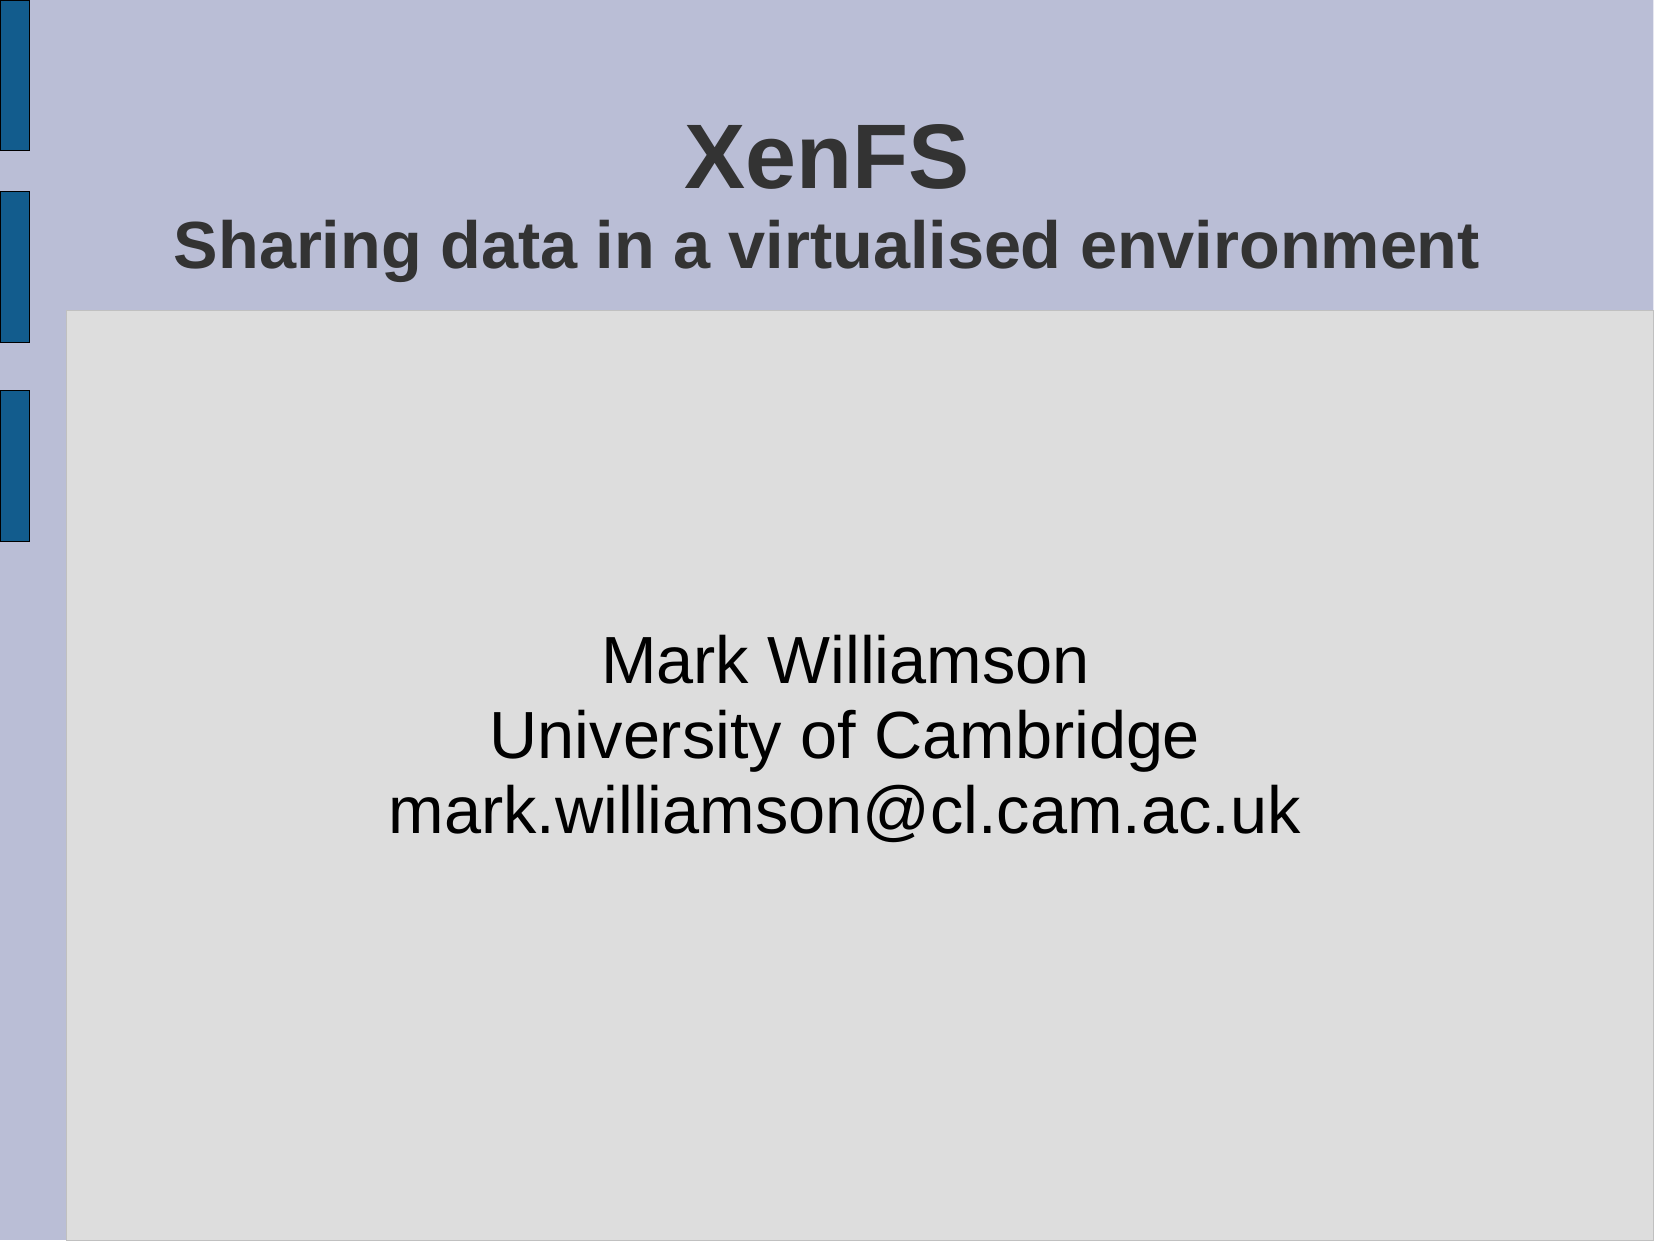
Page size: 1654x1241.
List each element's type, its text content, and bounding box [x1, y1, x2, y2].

subtitle Mark Williamson University of Cambridge mark.williamson@cl.cam.ac.uk [121, 344, 1534, 1127]
title XenFS Sharing data in a virtualised environment [121, 91, 1534, 299]
